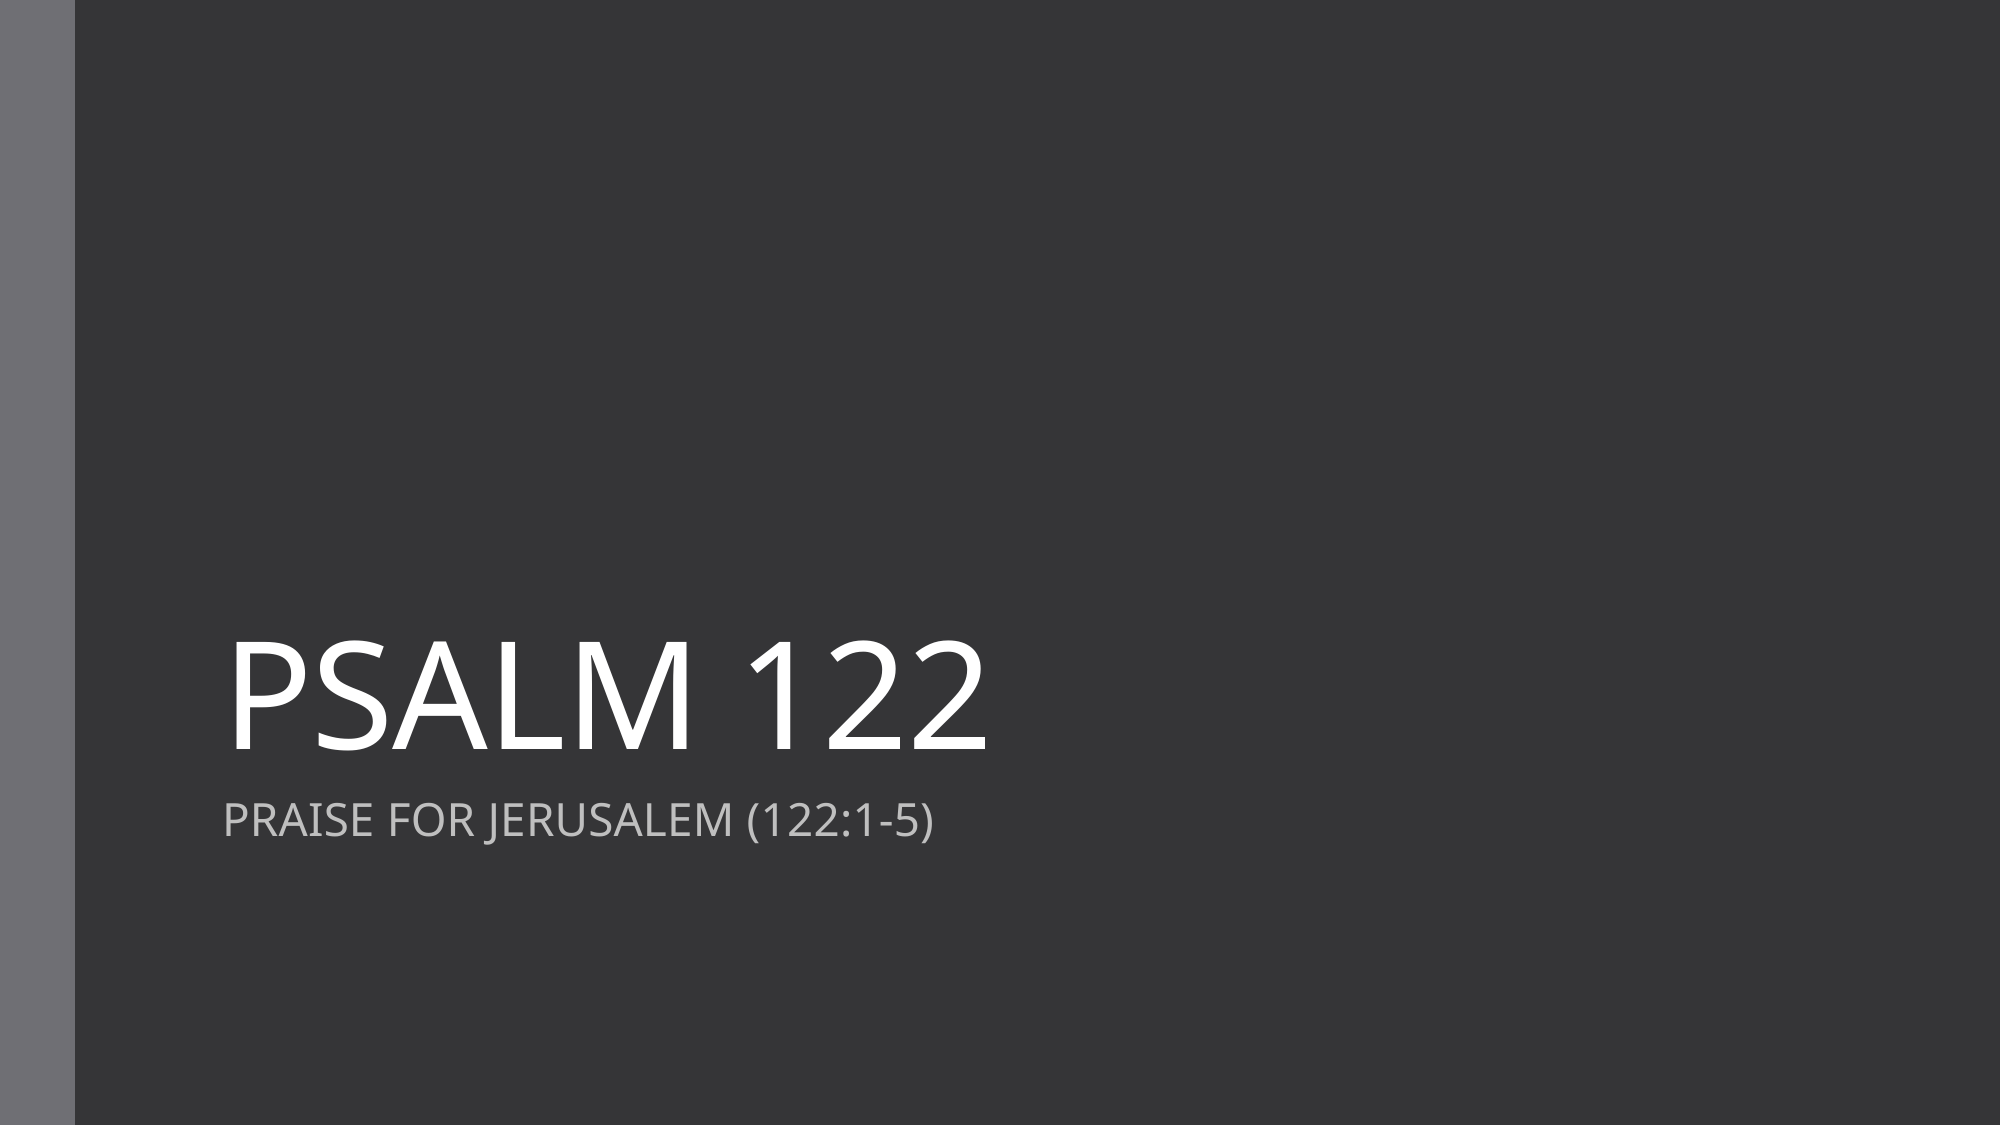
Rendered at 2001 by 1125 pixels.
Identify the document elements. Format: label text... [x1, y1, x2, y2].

title PSALM 122 [206, 124, 1752, 787]
subtitle PRAISE FOR JERUSALEM (122:1-5) [206, 787, 1752, 1066]
